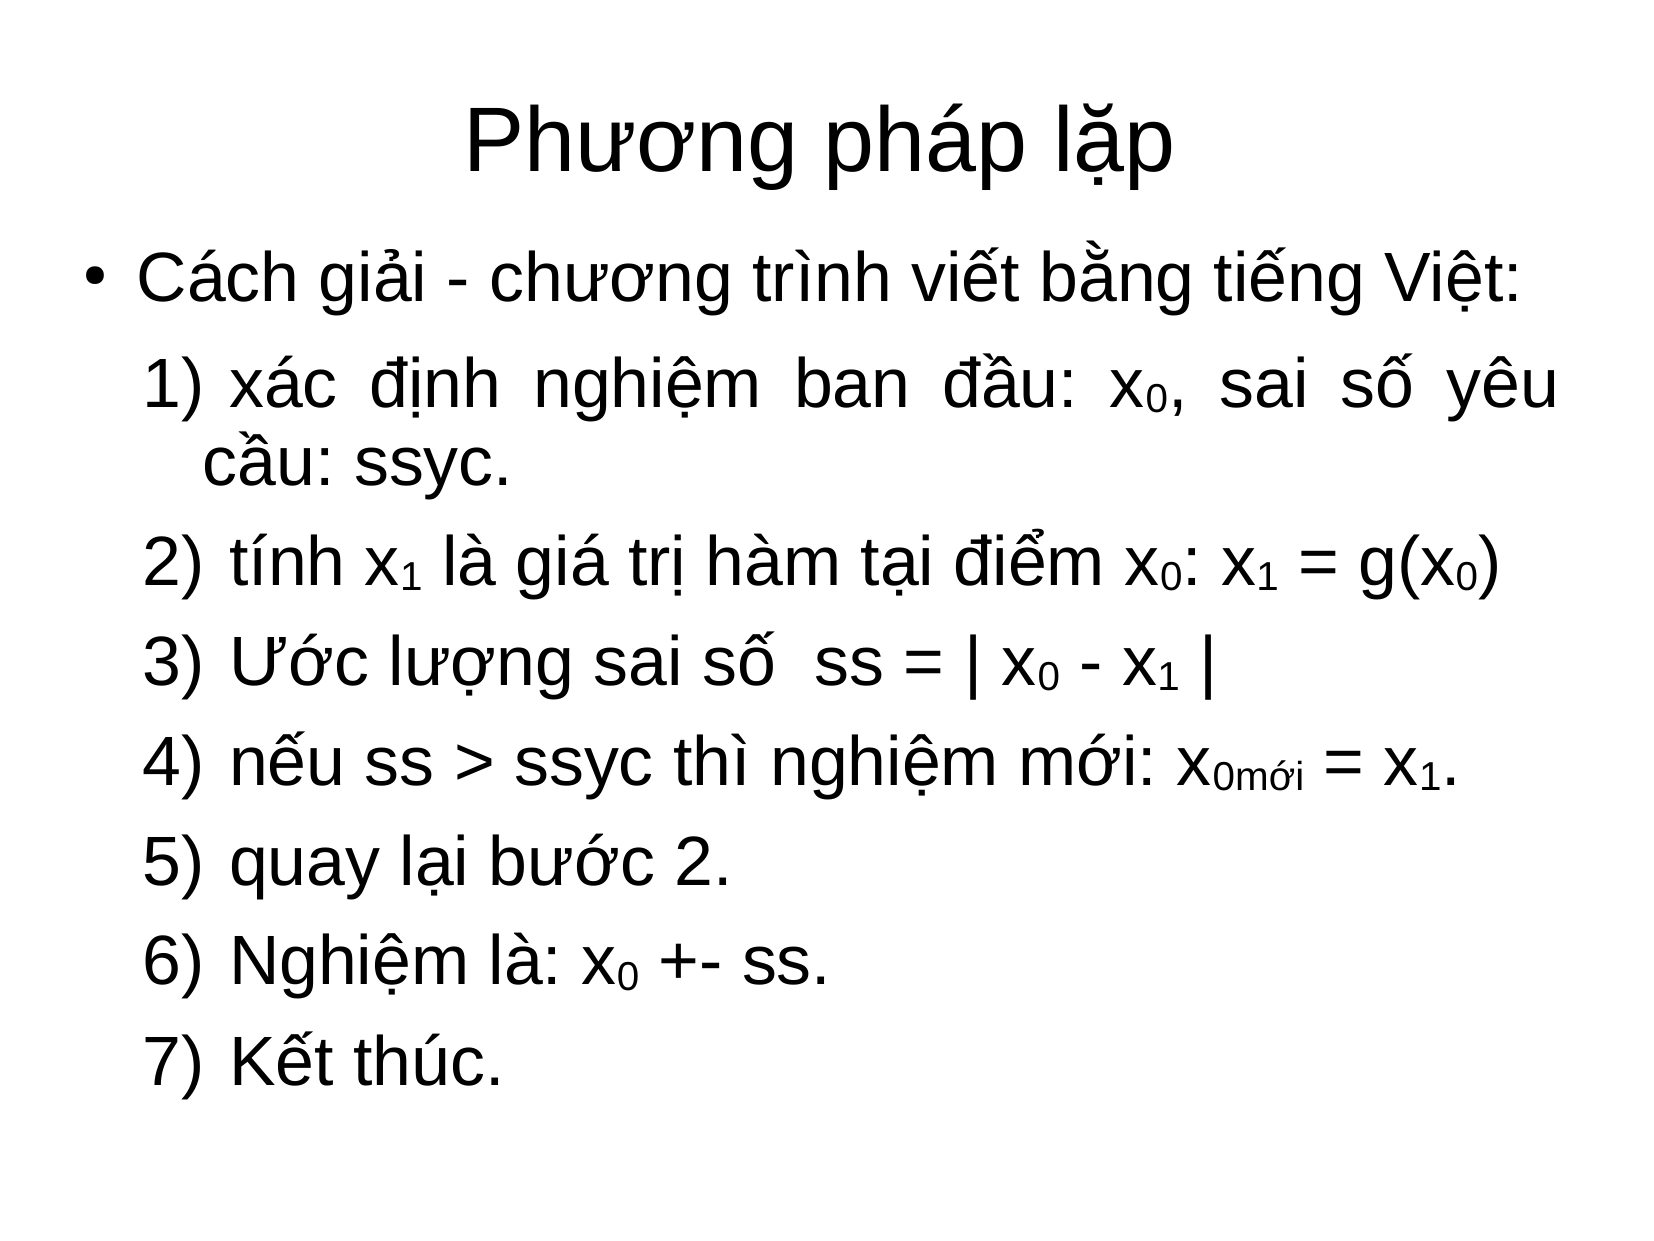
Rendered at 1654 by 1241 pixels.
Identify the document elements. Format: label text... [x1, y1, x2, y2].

list Cách giải - chương trình viết bằng tiếng Việt: xác định nghiệm ban đầu: x0, sai số yêu cầu: ssyc. tính x1 là giá trị hàm tại điểm x0: x1 = g(x0) Ước lượng sai số ss = | x0 - x1 | nếu ss > ssyc thì nghiệm mới: x0mới = x1. quay lại bước 2. Nghiệm là: x0 +- ss. Kết thúc. [71, 238, 1560, 1213]
title Phương pháp lặp [88, 43, 1577, 237]
